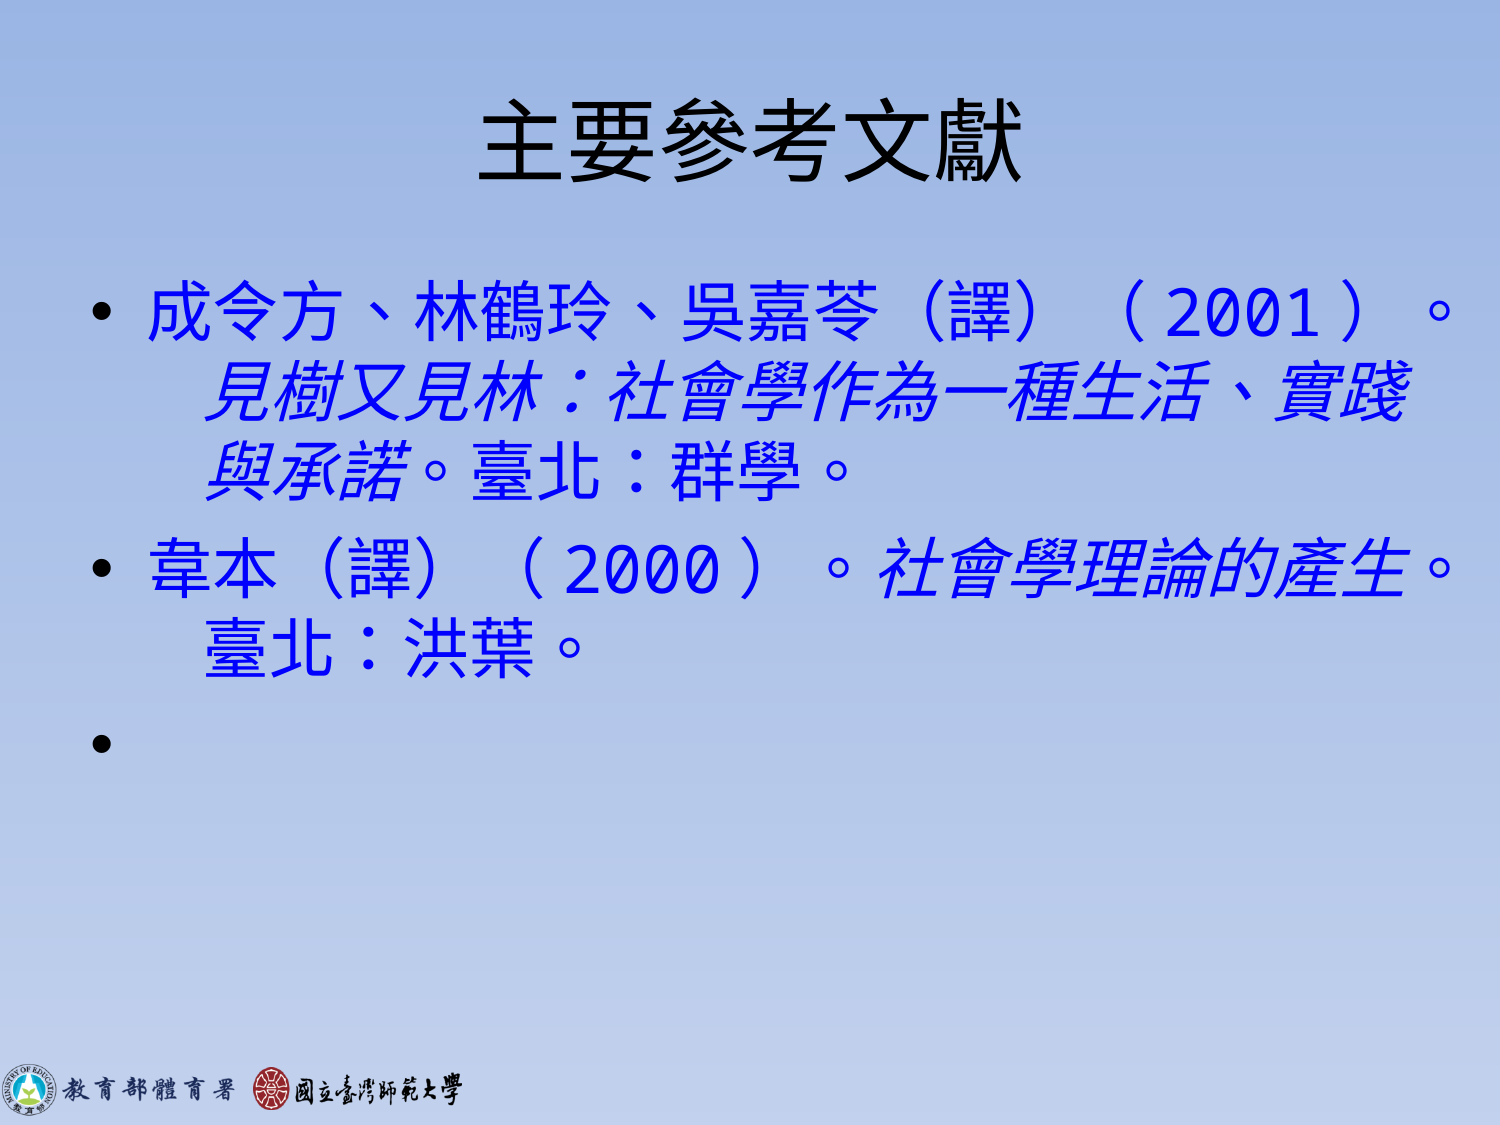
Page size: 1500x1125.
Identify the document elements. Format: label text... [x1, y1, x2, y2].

title 主要參考文獻 [75, 45, 1426, 233]
list 成令方、林鶴玲、吳嘉苓（譯）（2001）。見樹又見林：社會學作為一種生活、實踐與承諾。臺北：群學。 韋本（譯）（2000）。社會學理論的產生。臺北：洪葉。 [75, 262, 1426, 1005]
